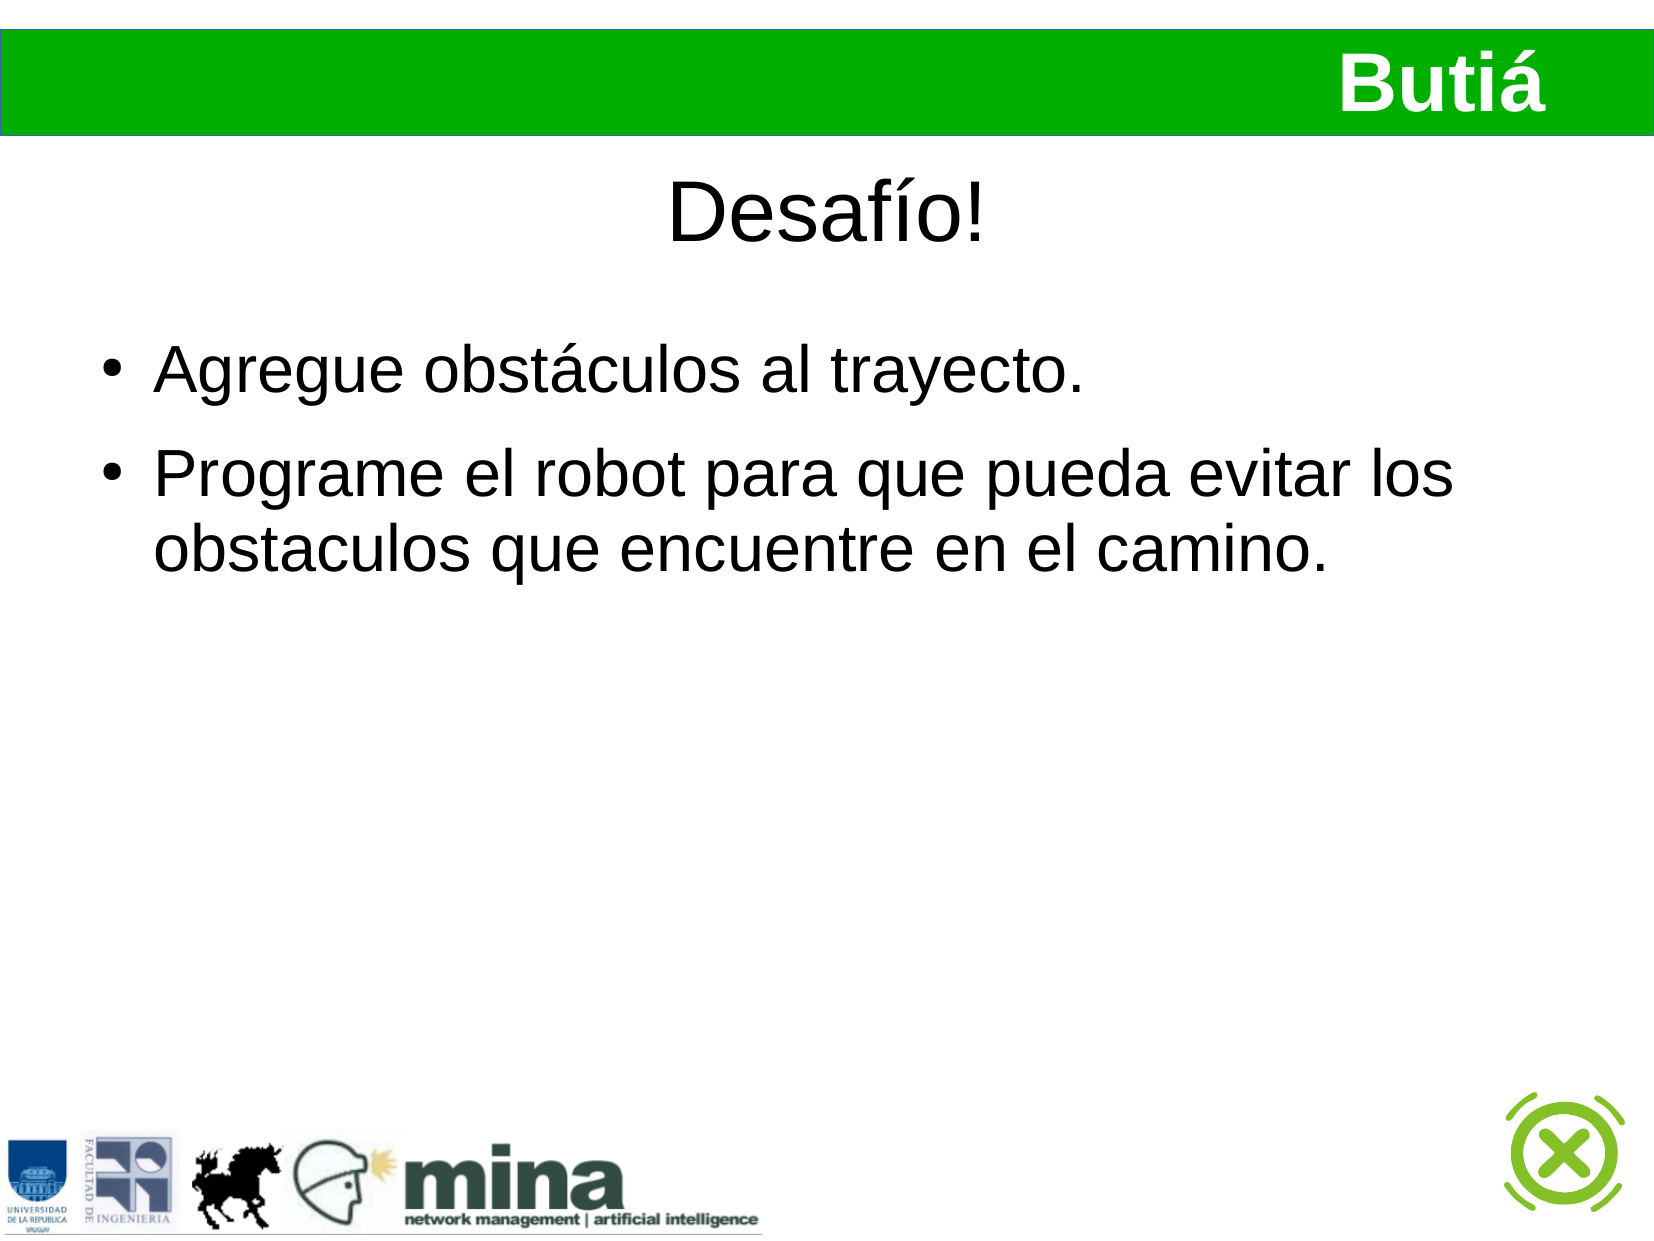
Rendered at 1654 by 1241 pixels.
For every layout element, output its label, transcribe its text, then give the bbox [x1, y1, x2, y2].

picture [1504, 1092, 1625, 1212]
title Desafío! [82, 108, 1571, 316]
picture [5, 1130, 762, 1235]
list Agregue obstáculos al trayecto. Programe el robot para que pueda evitar los obstaculos que encuentre en el camino. [82, 331, 1571, 1051]
